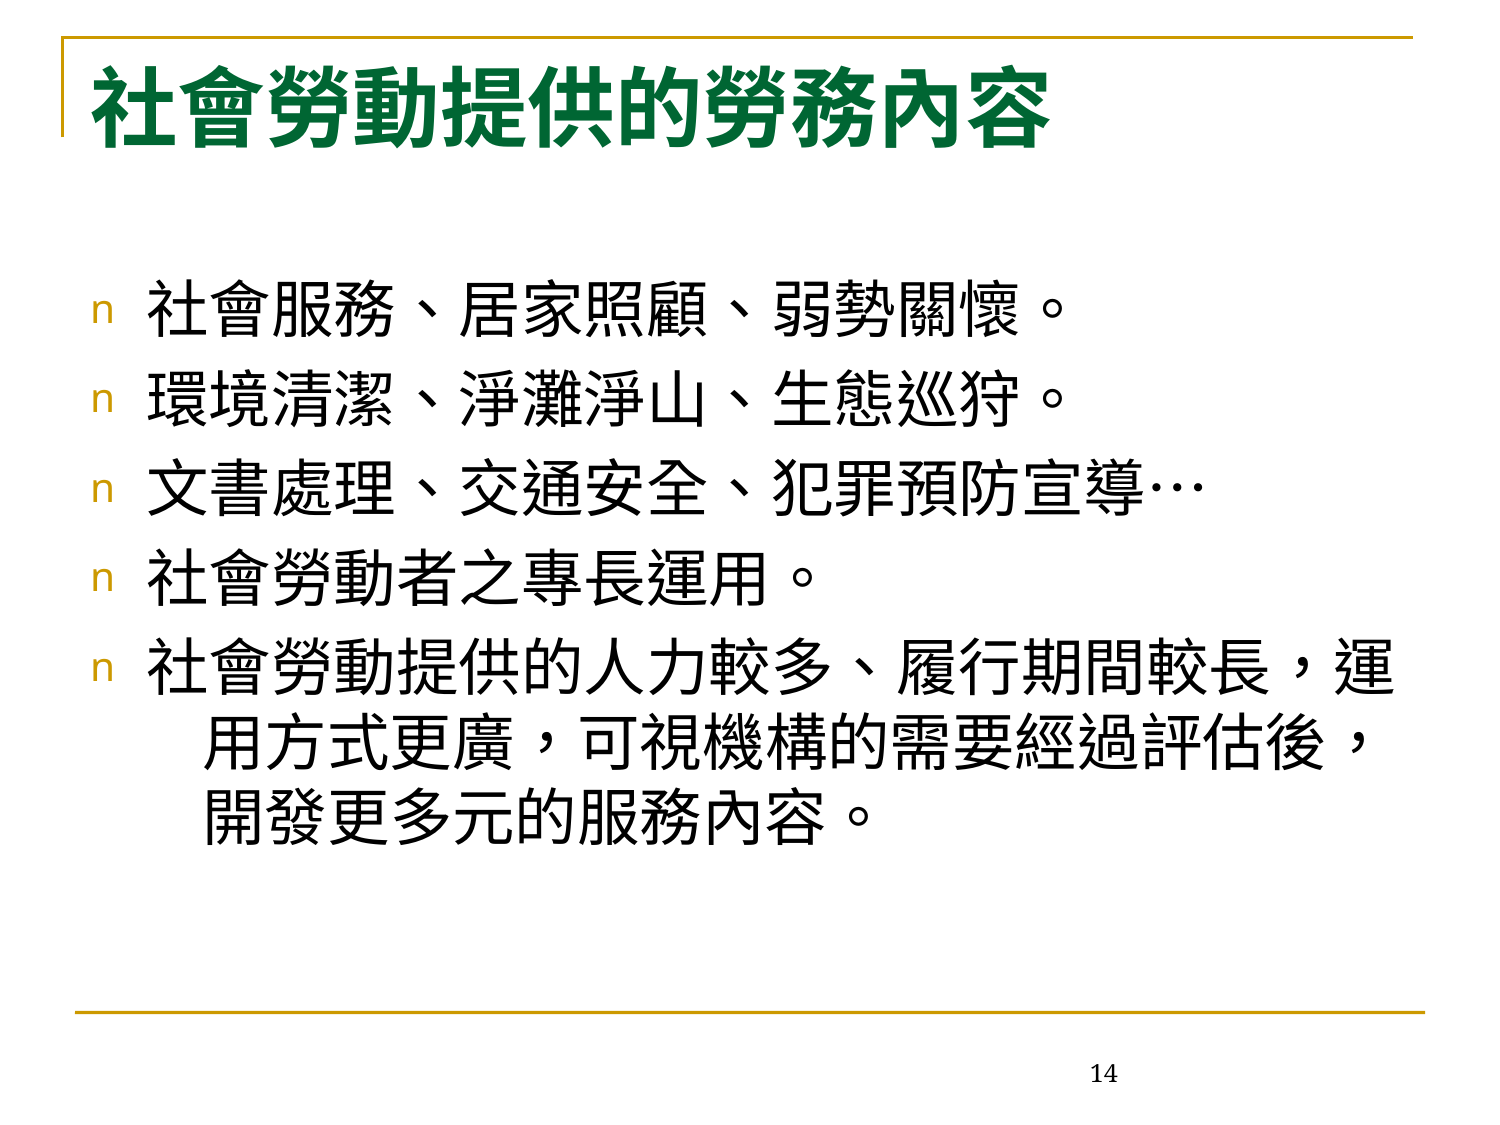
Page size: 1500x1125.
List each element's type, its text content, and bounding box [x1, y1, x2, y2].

list 社會服務、居家照顧、弱勢關懷。 環境清潔、淨灘淨山、生態巡狩。 文書處理、交通安全、犯罪預防宣導… 社會勞動者之專長運用。 社會勞動提供的人力較多、履行期間較長，運用方式更廣，可視機構的需要經過評估後，開發更多元的服務內容。 [75, 262, 1426, 1006]
title 社會勞動提供的勞務內容 [75, 45, 1426, 233]
text_box [1074, 1024, 1426, 1100]
